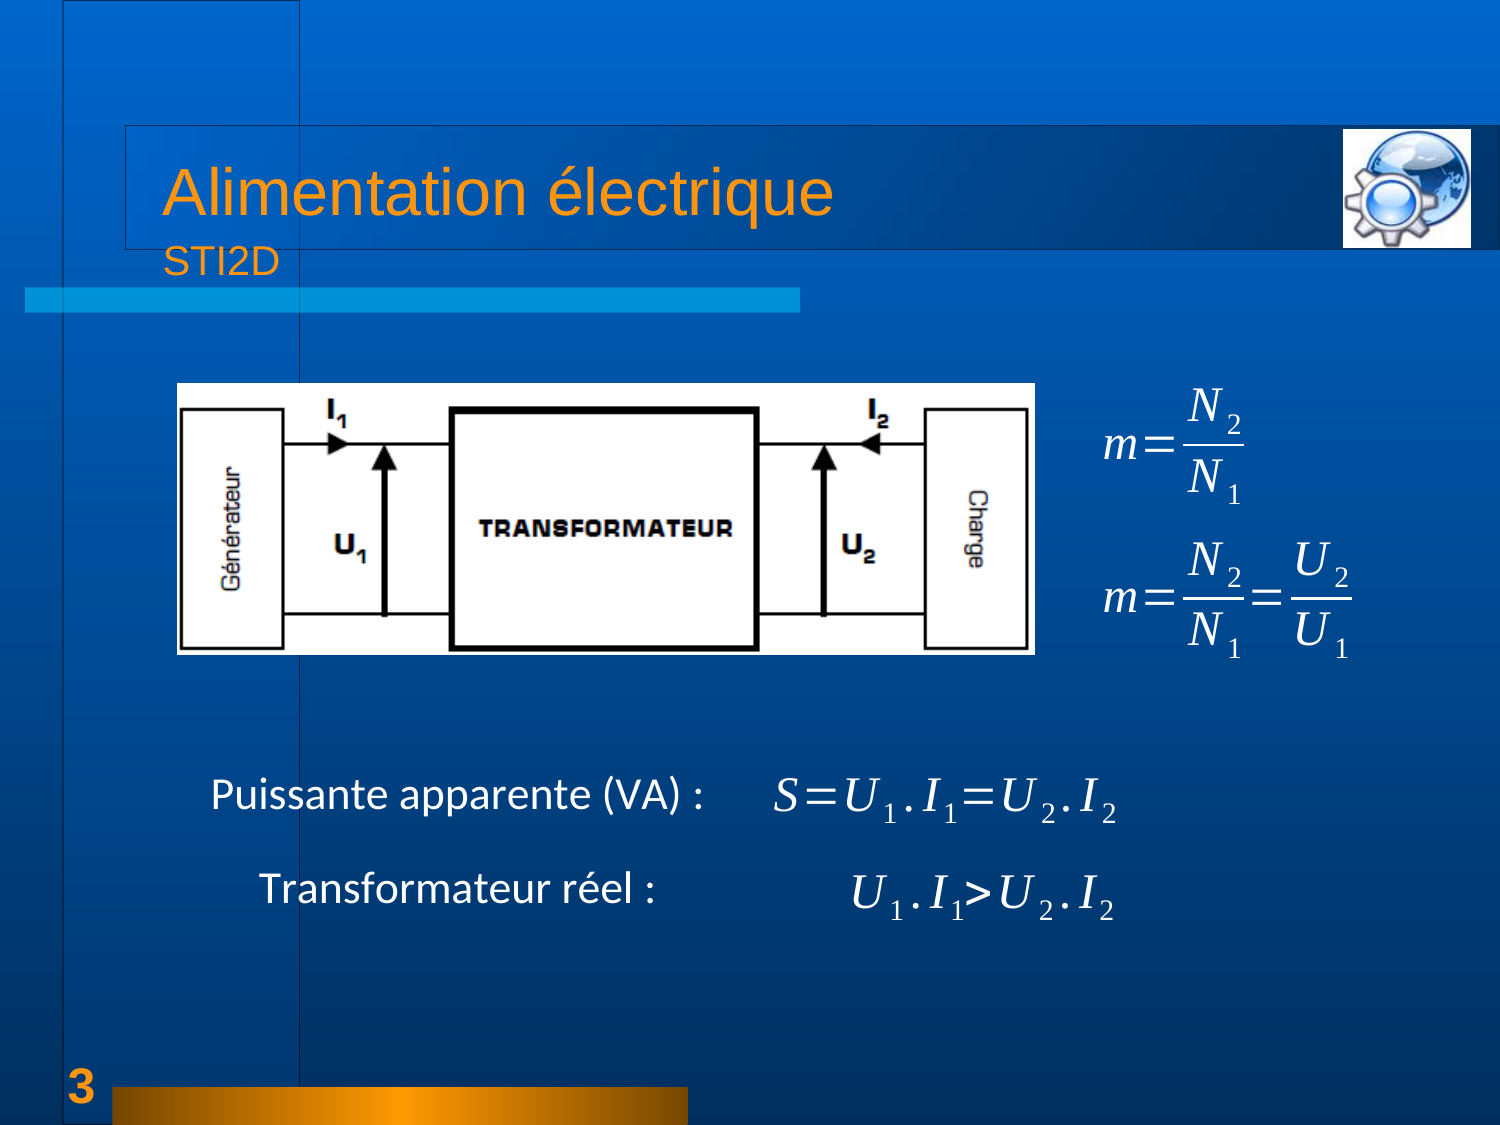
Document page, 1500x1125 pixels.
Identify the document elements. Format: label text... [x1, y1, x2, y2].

chart [1096, 377, 1252, 511]
chart [842, 864, 1121, 928]
picture [1343, 129, 1471, 248]
text_box Transformateur réel : [177, 862, 739, 951]
text_box Puissante apparente (VA) : [177, 767, 739, 857]
picture [177, 383, 1035, 655]
chart [765, 767, 1123, 831]
chart [1096, 531, 1360, 665]
